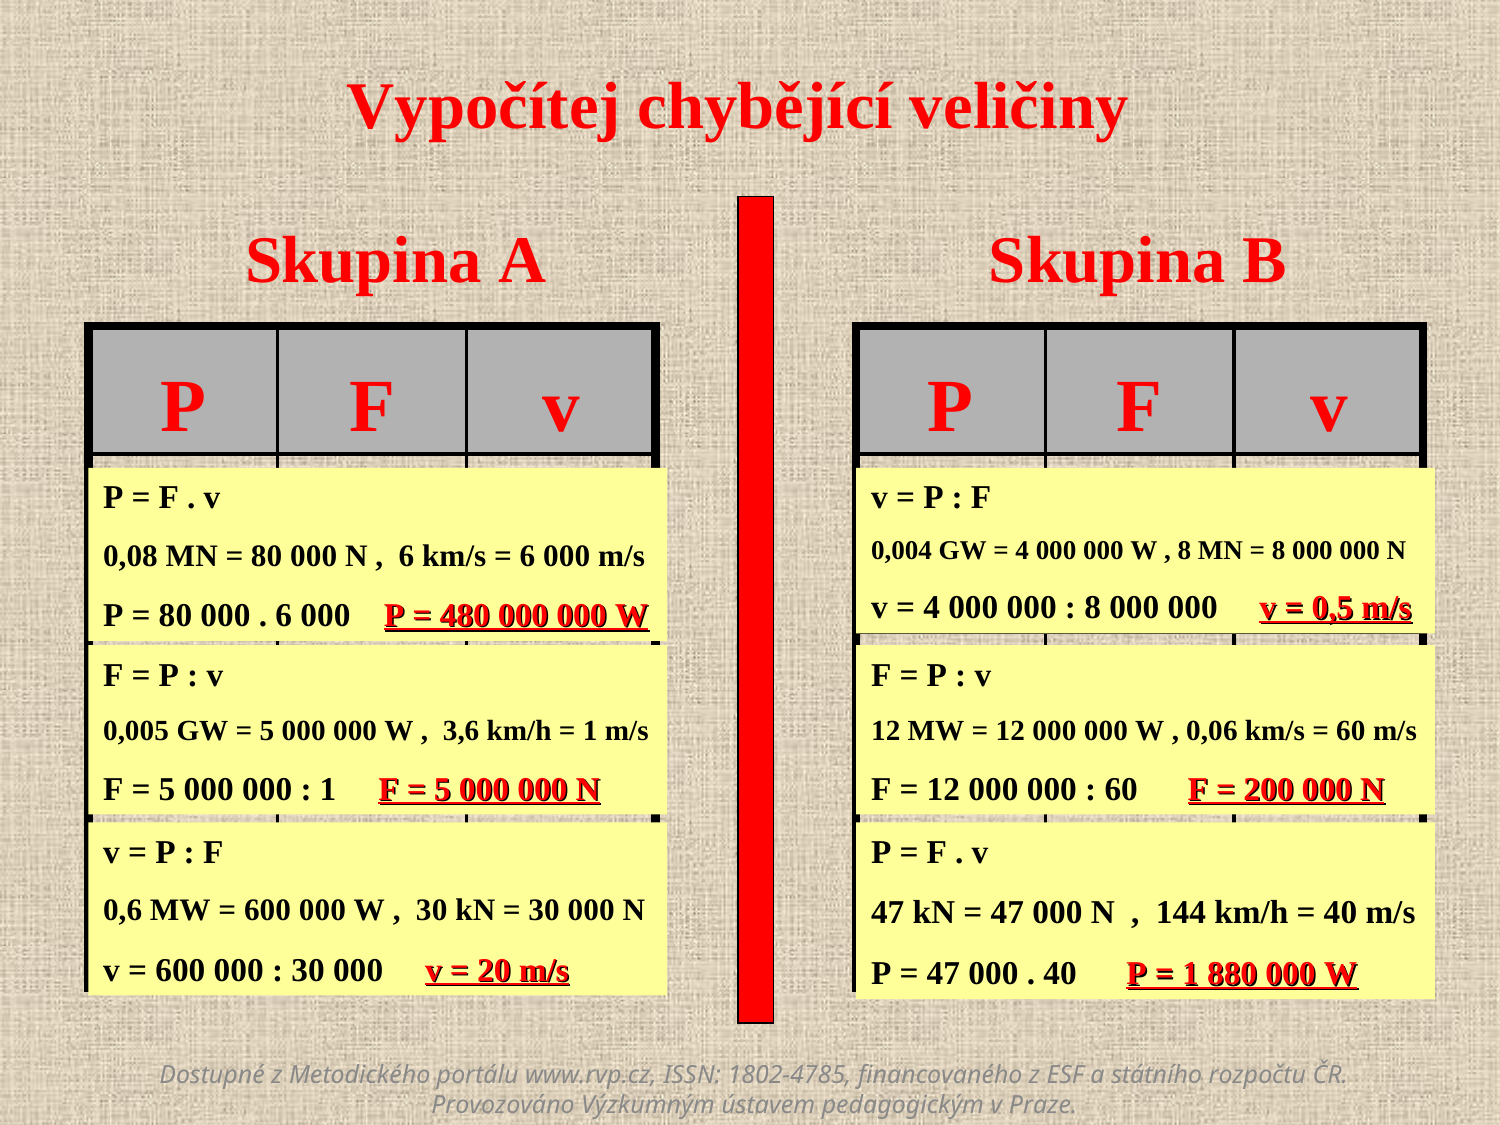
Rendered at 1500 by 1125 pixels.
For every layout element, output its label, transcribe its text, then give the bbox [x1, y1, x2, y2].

text_box v = P : F 0,6 MW = 600 000 W , 30 kN = 30 000 N v = 600 000 : 30 000 v = 20 m/s [88, 822, 668, 996]
table_cell 144 km/h [1236, 815, 1419, 822]
table_cell ? [860, 815, 1044, 822]
text_box F = P : v 12 MW = 12 000 000 W , 0,06 km/s = 60 m/s F = 12 000 000 : 60 F = 200 000 N [856, 645, 1435, 815]
table_cell 30 kN [279, 815, 465, 822]
text_box Vypočítej chybějící veličiny [123, 54, 1353, 151]
table_cell ? [1236, 456, 1419, 467]
table_cell 6 km/s [468, 456, 651, 467]
table_cell ? [468, 815, 651, 822]
table_cell 12 MW [860, 634, 1044, 645]
text_box Skupina B [974, 207, 1350, 304]
table_header F [1047, 330, 1232, 452]
table_cell 0,06 km/s [1236, 634, 1419, 645]
table_header v [1236, 330, 1419, 452]
text_box v = P : F 0,004 GW = 4 000 000 W , 8 MN = 8 000 000 N v = 4 000 000 : 8 000 000 v = 0,5 m/s [856, 467, 1435, 634]
table_cell ? [93, 456, 276, 467]
text_box P = F . v 47 kN = 47 000 N , 144 km/h = 40 m/s P = 47 000 . 40 P = 1 880 000 W [856, 822, 1435, 1000]
table_cell 3,6 km/h [468, 641, 651, 645]
text_box Skupina A [230, 207, 606, 304]
text_box F = P : v 0,005 GW = 5 000 000 W , 3,6 km/h = 1 m/s F = 5 000 000 : 1 F = 5 000 000 N [88, 645, 668, 815]
table_cell 0,005 GW [93, 641, 276, 645]
table_cell 0,6 MW [93, 815, 276, 822]
table_header P [93, 330, 276, 452]
text_box P = F . v 0,08 MN = 80 000 N , 6 km/s = 6 000 m/s P = 80 000 . 6 000 P = 480 000 000 W [88, 467, 668, 641]
table_cell 0,004 GW [860, 456, 1044, 467]
table_header P [860, 330, 1044, 452]
table_cell 47 kN [1047, 815, 1232, 822]
text_box [738, 196, 774, 1023]
table_cell 0,08 MN [279, 456, 465, 467]
table_cell 8 MN [1047, 456, 1232, 467]
table_cell ? [279, 641, 465, 645]
picture [0, 0, 1500, 1125]
table_cell ? [1047, 634, 1232, 645]
table_header F [279, 330, 465, 452]
table_header v [468, 330, 651, 452]
